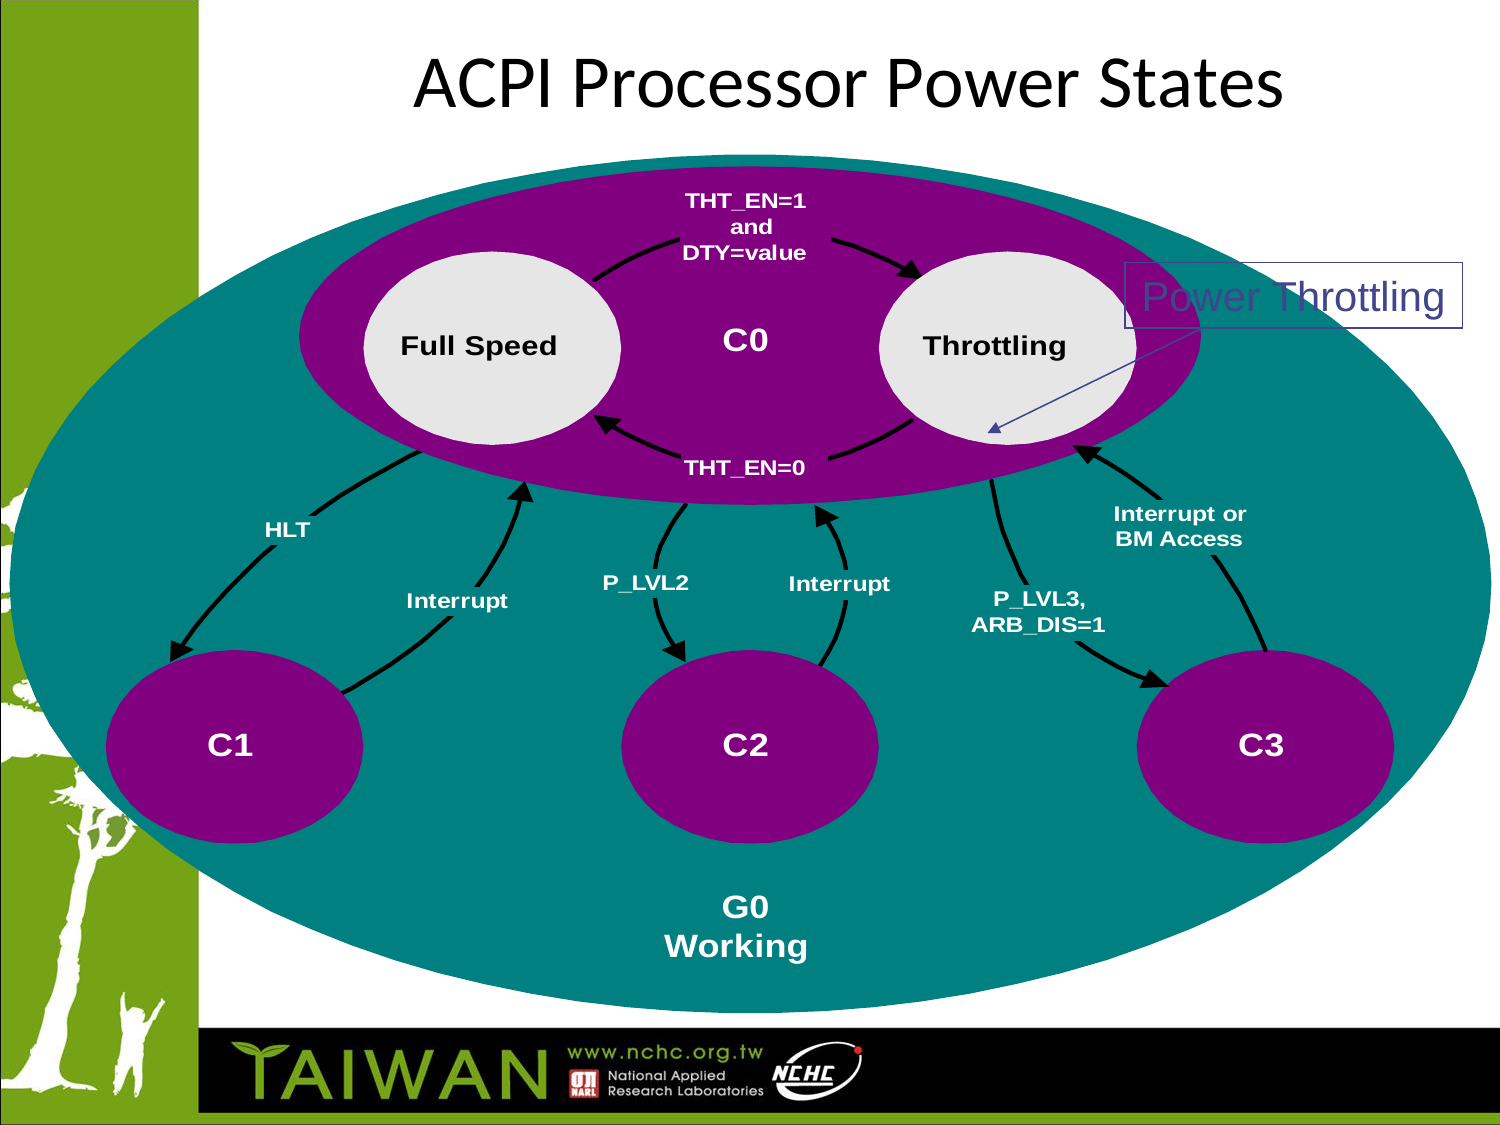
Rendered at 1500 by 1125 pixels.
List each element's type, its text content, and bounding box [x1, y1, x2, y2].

picture [0, 1021, 1500, 1125]
chart [0, 147, 1500, 1021]
picture [0, 0, 1500, 147]
text_box Power Throttling [1124, 262, 1463, 328]
title ACPI Processor Power States [212, 5, 1488, 130]
